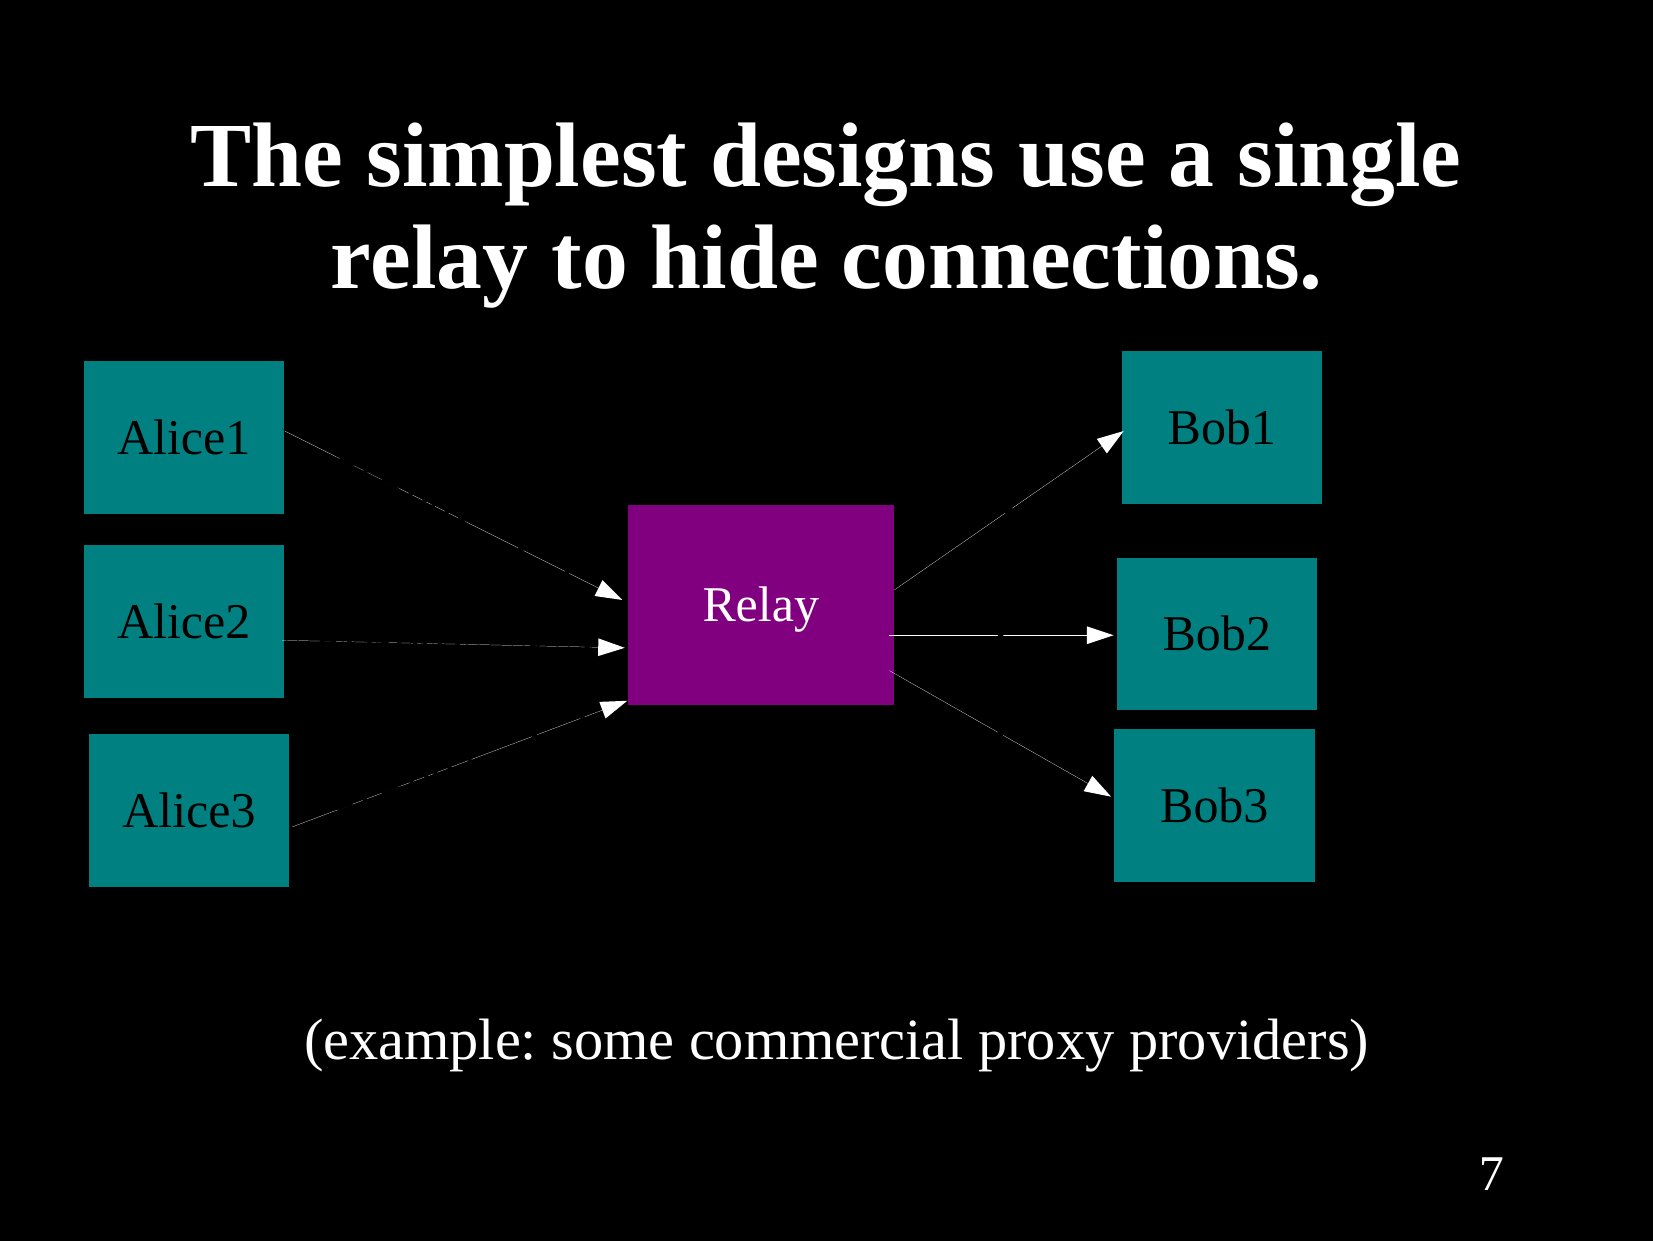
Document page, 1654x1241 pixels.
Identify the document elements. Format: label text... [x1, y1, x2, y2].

title The simplest designs use a single relay to hide connections. [121, 68, 1534, 345]
text_box Bob1 [1121, 350, 1323, 505]
text_box Bob3 [1113, 728, 1316, 883]
text_box Alice3 [88, 733, 290, 888]
text_box Bob2 [1116, 557, 1318, 711]
text_box (example: some commercial proxy providers) [304, 1007, 1370, 1079]
text_box Relay [627, 504, 895, 706]
text_box Alice1 [83, 360, 285, 515]
text_box Alice2 [83, 544, 285, 699]
